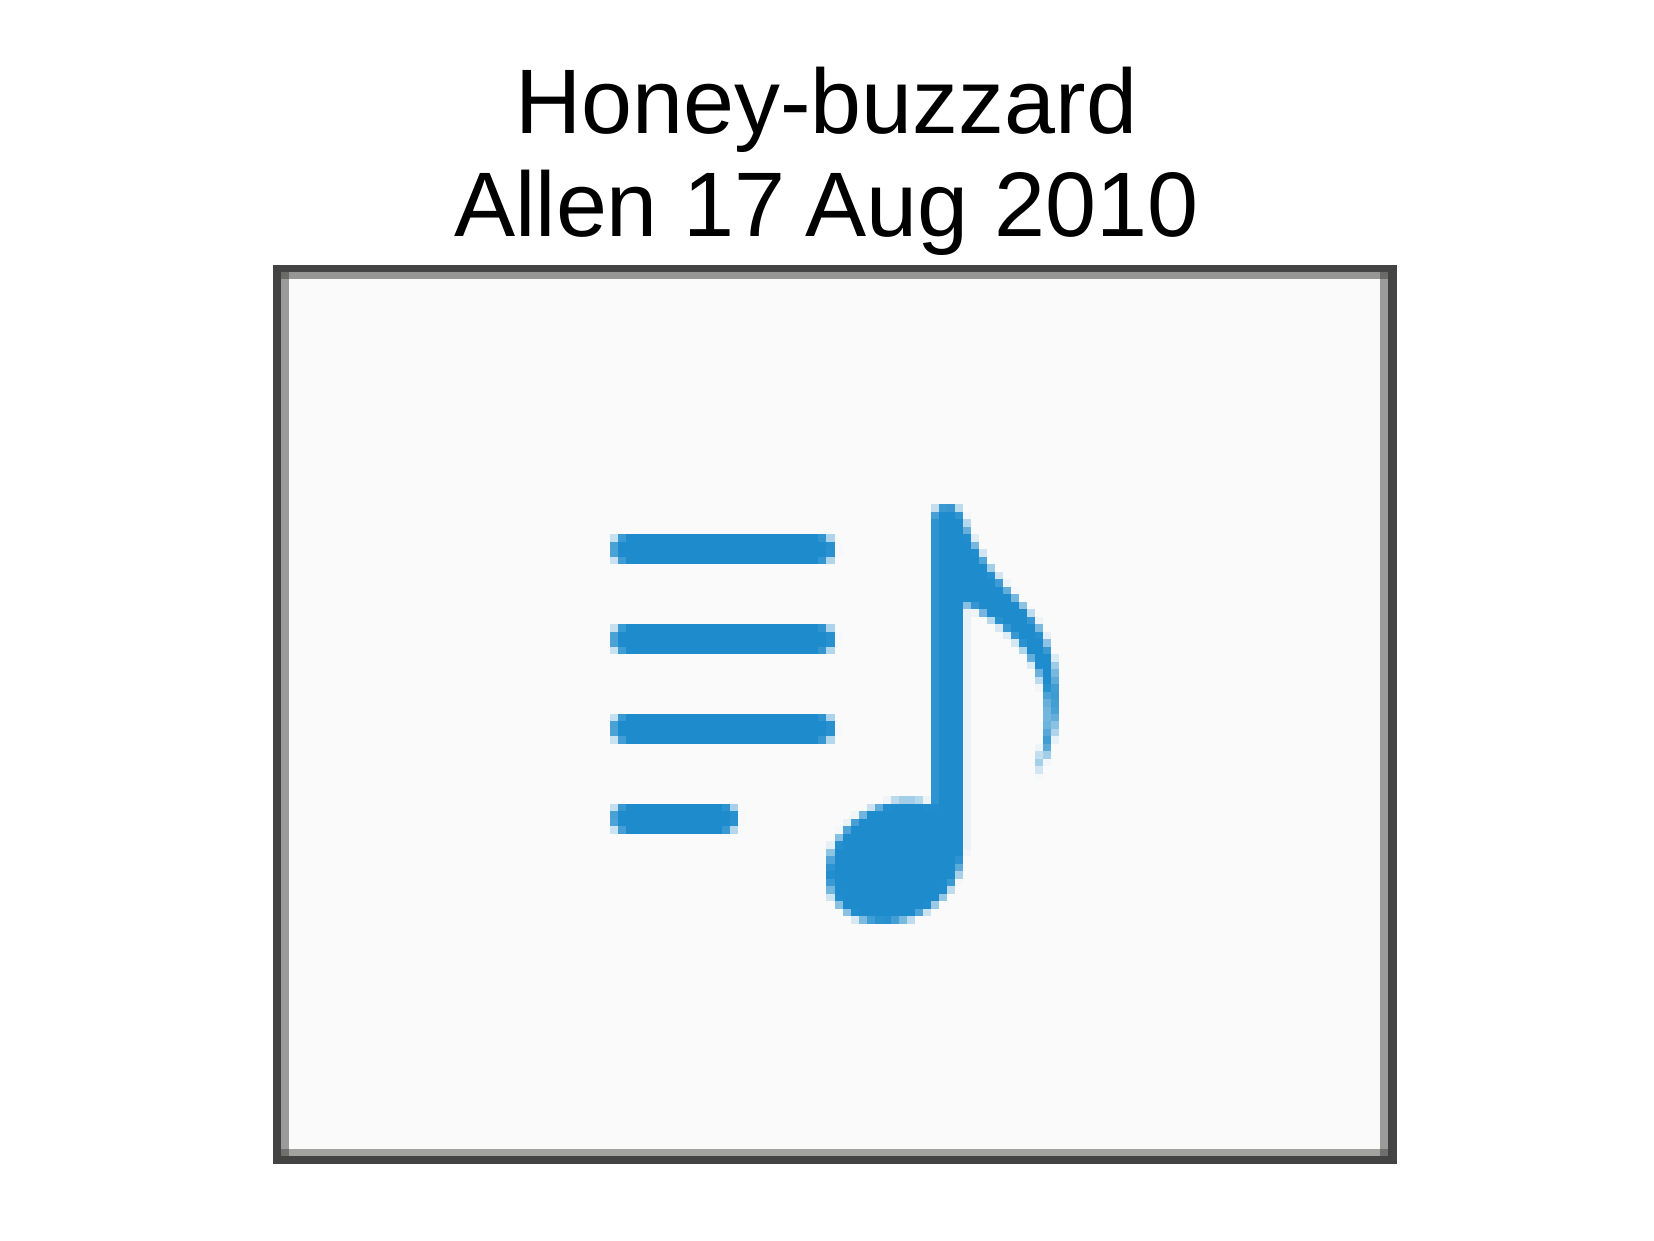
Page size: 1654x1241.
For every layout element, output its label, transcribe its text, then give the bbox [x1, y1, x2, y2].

text_box [272, 264, 1398, 1165]
title Honey-buzzard Allen 17 Aug 2010 [82, 49, 1571, 257]
